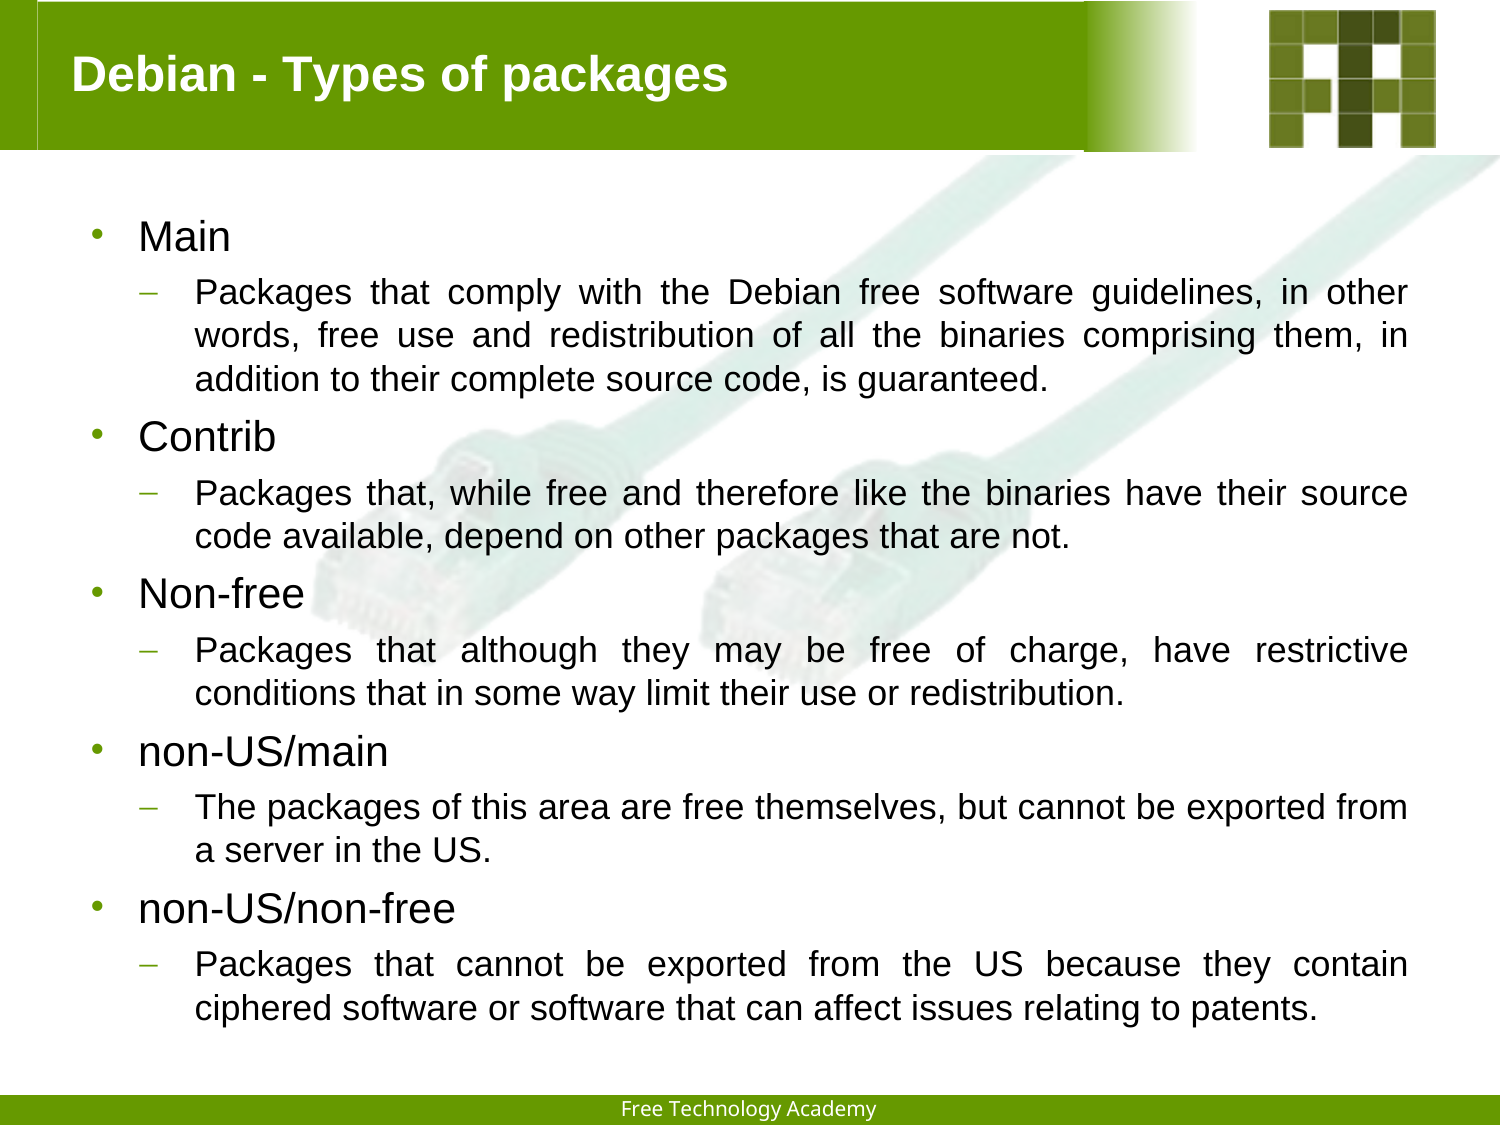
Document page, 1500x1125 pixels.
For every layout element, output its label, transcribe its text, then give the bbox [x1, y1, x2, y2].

list Main Packages that comply with the Debian free software guidelines, in other words, free use and redistribution of all the binaries comprising them, in addition to their complete source code, is guaranteed. Contrib Packages that, while free and therefore like the binaries have their source code available, depend on other packages that are not. Non-free Packages that although they may be free of charge, have restrictive conditions that in some way limit their use or redistribution. non-US/main The packages of this area are free themselves, but cannot be exported from a server in the US. non-US/non-free Packages that cannot be exported from the US because they contain ciphered software or software that can affect issues relating to patents. [75, 200, 1426, 1052]
picture [1269, 10, 1436, 148]
title Debian - Types of packages [56, 1, 1107, 152]
